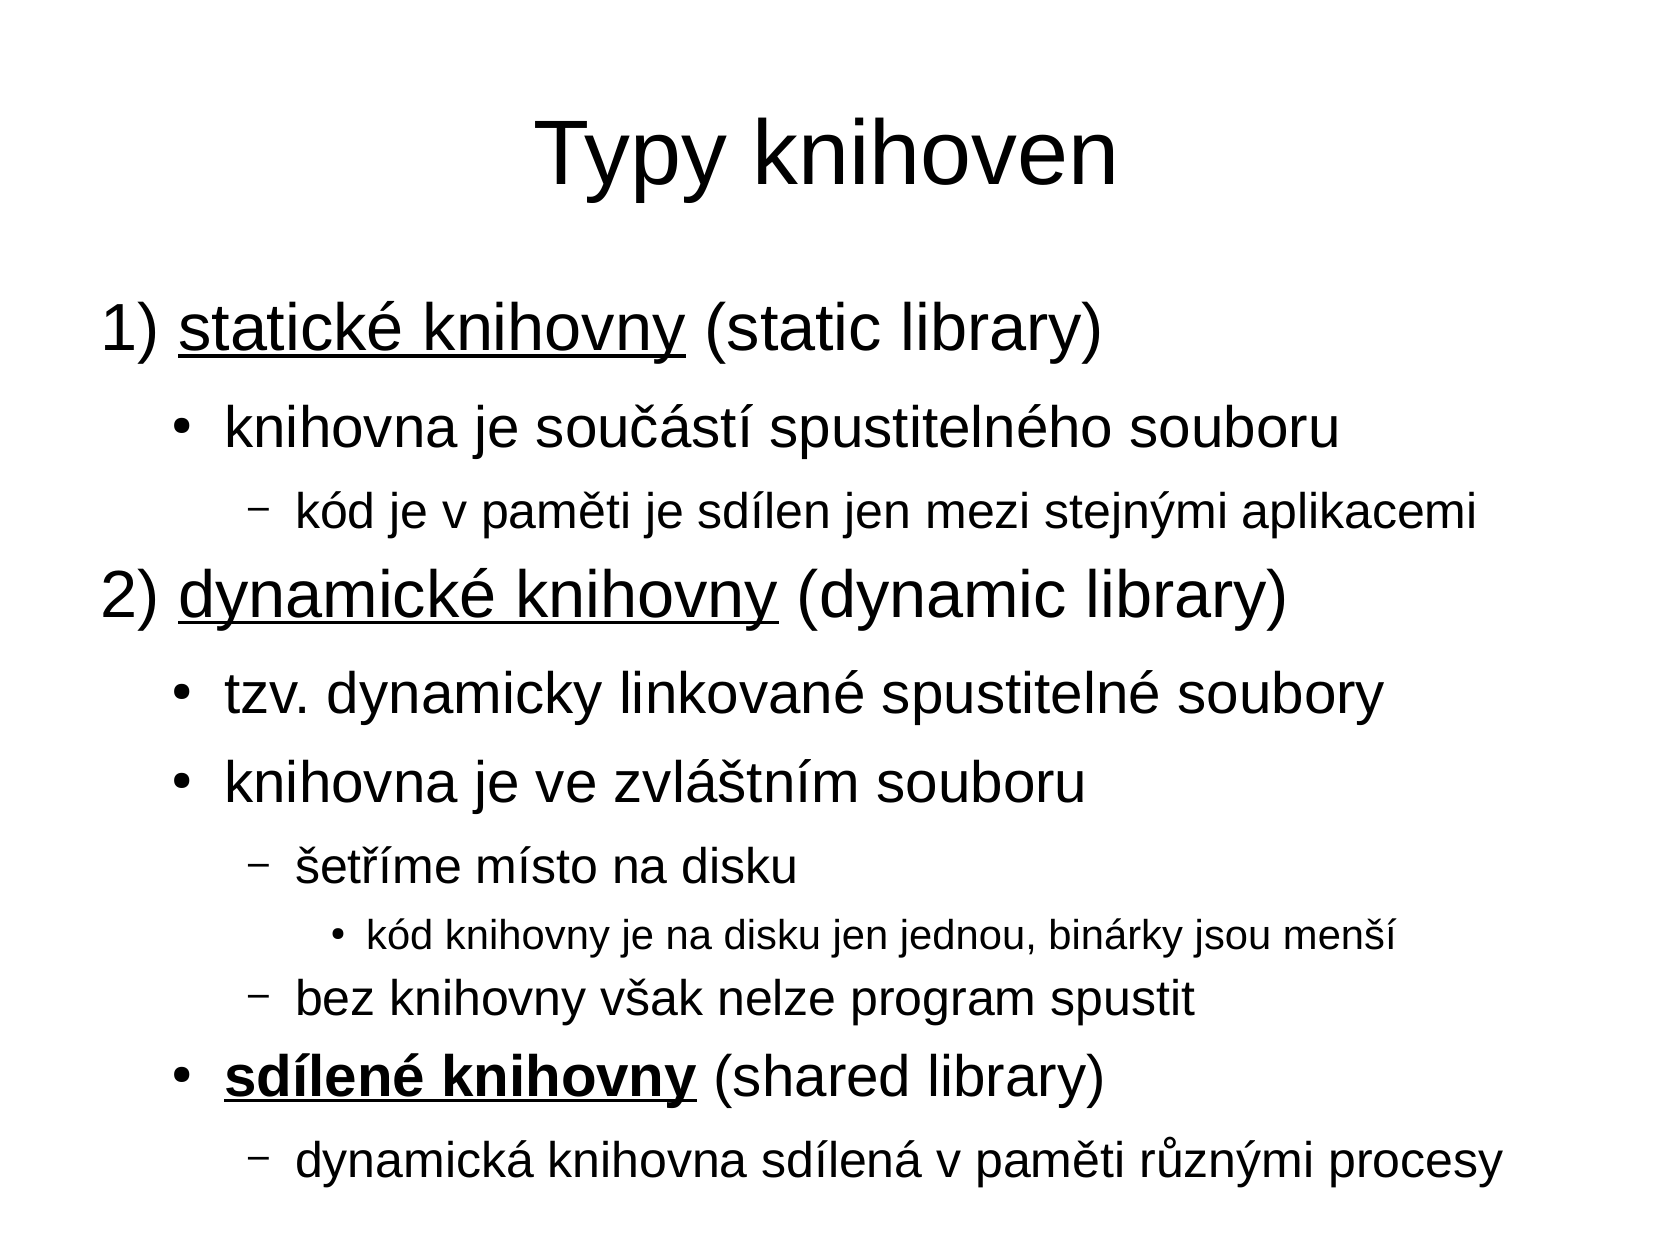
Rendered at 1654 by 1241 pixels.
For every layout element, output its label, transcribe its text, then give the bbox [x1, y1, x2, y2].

title Typy knihoven [82, 49, 1571, 257]
list statické knihovny (static library) knihovna je součástí spustitelného souboru kód je v paměti je sdílen jen mezi stejnými aplikacemi dynamické knihovny (dynamic library) tzv. dynamicky linkované spustitelné soubory knihovna je ve zvláštním souboru šetříme místo na disku kód knihovny je na disku jen jednou, binárky jsou menší bez knihovny však nelze program spustit sdílené knihovny (shared library) dynamická knihovna sdílená v paměti různými procesy [82, 290, 1571, 1189]
